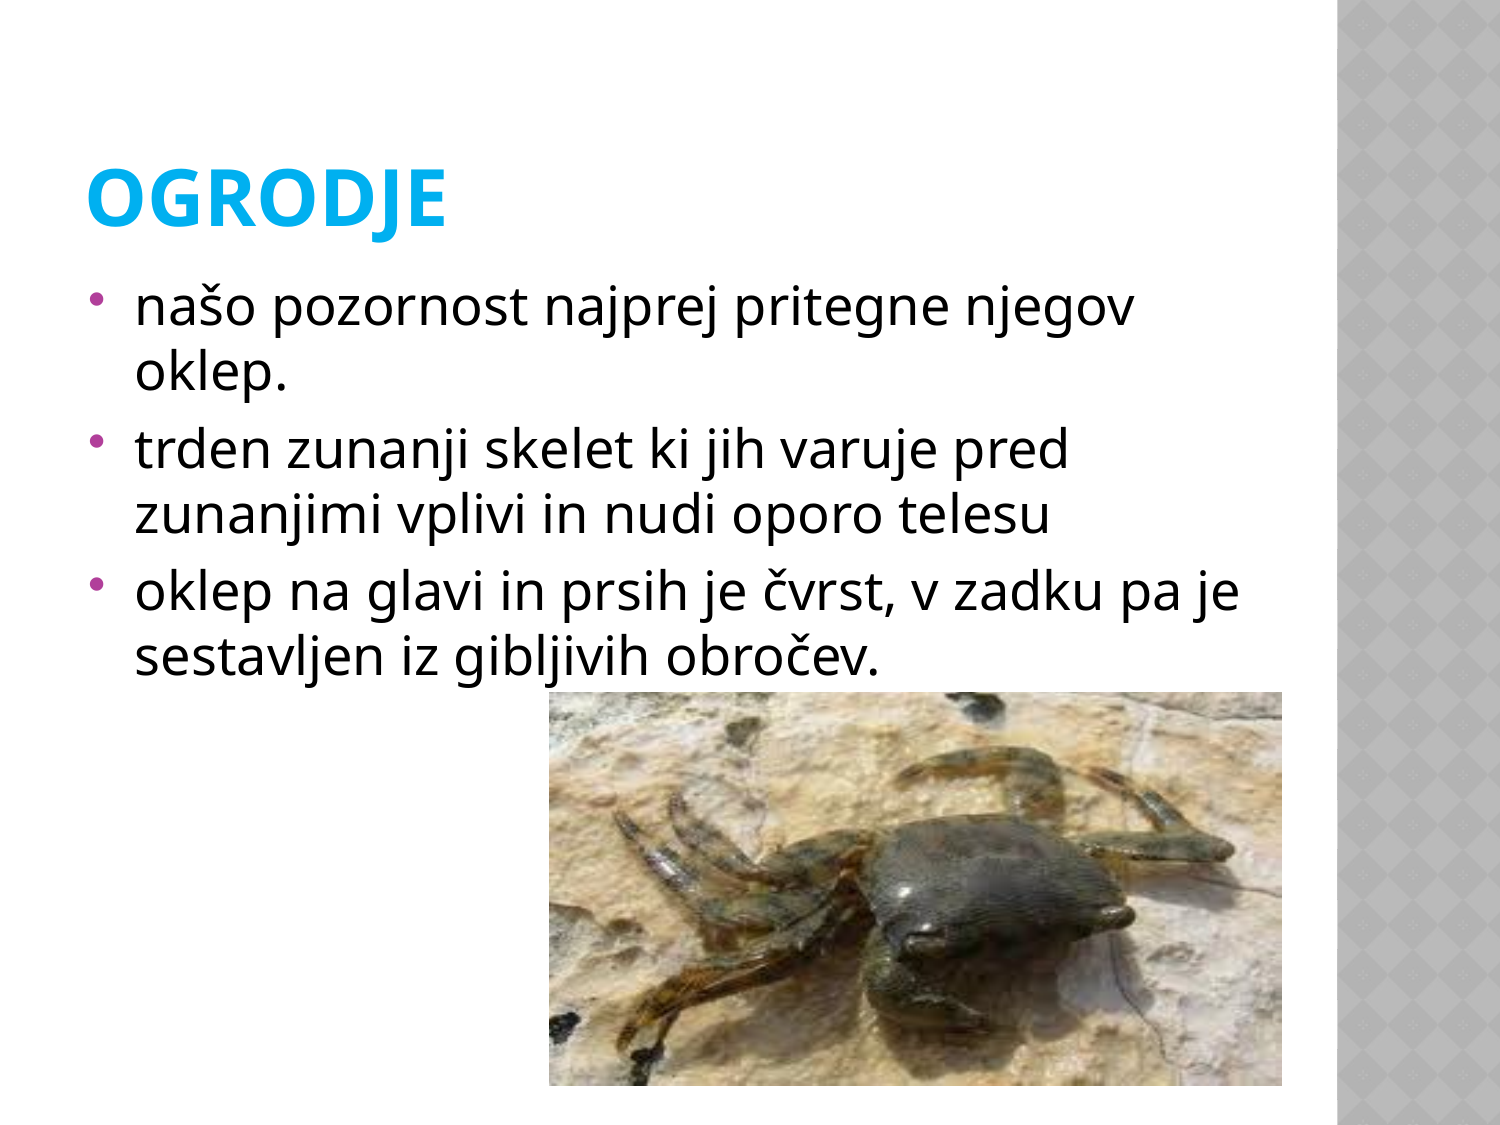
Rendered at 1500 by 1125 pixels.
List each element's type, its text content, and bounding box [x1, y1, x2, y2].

picture [549, 692, 1282, 1086]
title OGRODJE [76, 54, 1427, 243]
list našo pozornost najprej pritegne njegov oklep. trden zunanji skelet ki jih varuje pred zunanjimi vplivi in nudi oporo telesu oklep na glavi in prsih je čvrst, v zadku pa je sestavljen iz gibljivih obročev. [75, 264, 1263, 1060]
